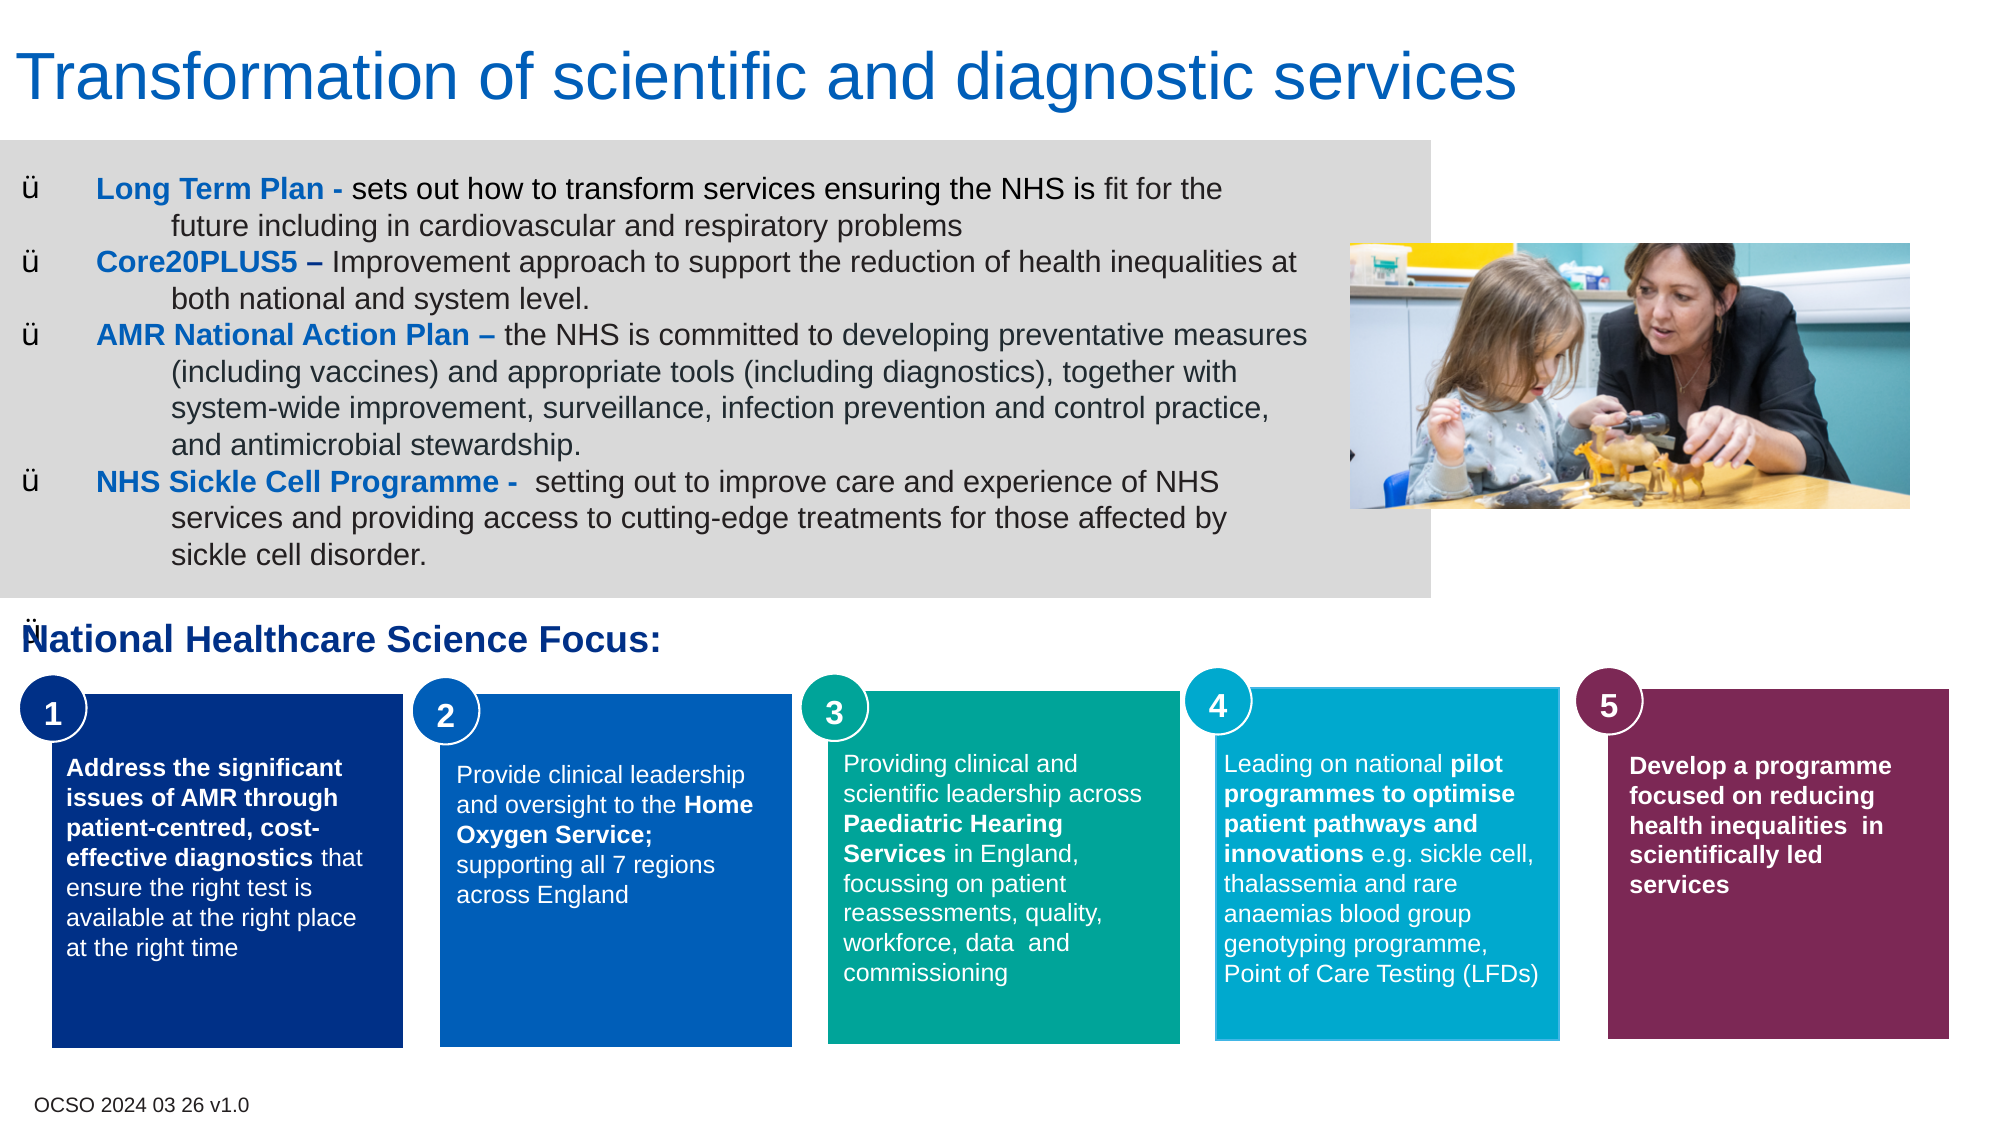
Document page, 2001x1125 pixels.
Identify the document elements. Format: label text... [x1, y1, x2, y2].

text_box [53, 695, 402, 1047]
text_box [1607, 688, 1950, 1040]
text_box 2 [411, 677, 480, 745]
text_box National Healthcare Science Focus: [6, 605, 1008, 669]
text_box [441, 695, 791, 1046]
text_box Transformation of scientific and diagnostic services [0, 25, 1827, 122]
text_box Long Term Plan - sets out how to transform services ensuring the NHS is fit for the future including in cardiovascular and respiratory problems Core20PLUS5 – Improvement approach to support the reduction of health inequalities at both national and system level. AMR National Action Plan – the NHS is committed to developing preventative measures (including vaccines) and appropriate tools (including diagnostics), together with system-wide improvement, surveillance, infection prevention and control practice, and antimicrobial stewardship. NHS Sickle Cell Programme - setting out to improve care and experience of NHS services and providing access to cutting-edge treatments for those affected by sickle cell disorder. [6, 161, 1325, 662]
text_box [0, 141, 1430, 597]
text_box Leading on national pilot programmes to optimise patient pathways and innovations e.g. sickle cell, thalassemia and rare anaemias blood group genotyping programme, Point of Care Testing (LFDs) [1209, 740, 1568, 998]
text_box 4 [1184, 667, 1252, 735]
text_box 5 [1575, 667, 1643, 735]
text_box [829, 692, 1179, 1043]
text_box Providing clinical and scientific leadership across Paediatric Hearing Services in England, focussing on patient reassessments, quality, workforce, data and commissioning [828, 739, 1168, 998]
text_box 1 [18, 674, 87, 742]
picture [1350, 243, 1910, 509]
text_box OCSO 2024 03 26 v1.0 [18, 1084, 267, 1125]
text_box Address the significant issues of AMR through patient-centred, cost-effective diagnostics that ensure the right test is available at the right place at the right time ​ [51, 744, 396, 972]
text_box 3 [800, 673, 869, 741]
text_box [1216, 688, 1559, 740]
text_box Provide clinical leadership and oversight to the Home Oxygen Service; supporting all 7 regions across England [441, 751, 781, 919]
text_box [1216, 998, 1559, 1040]
text_box Develop a programme focused on reducing health inequalities in scientifically led services [1614, 741, 1943, 909]
